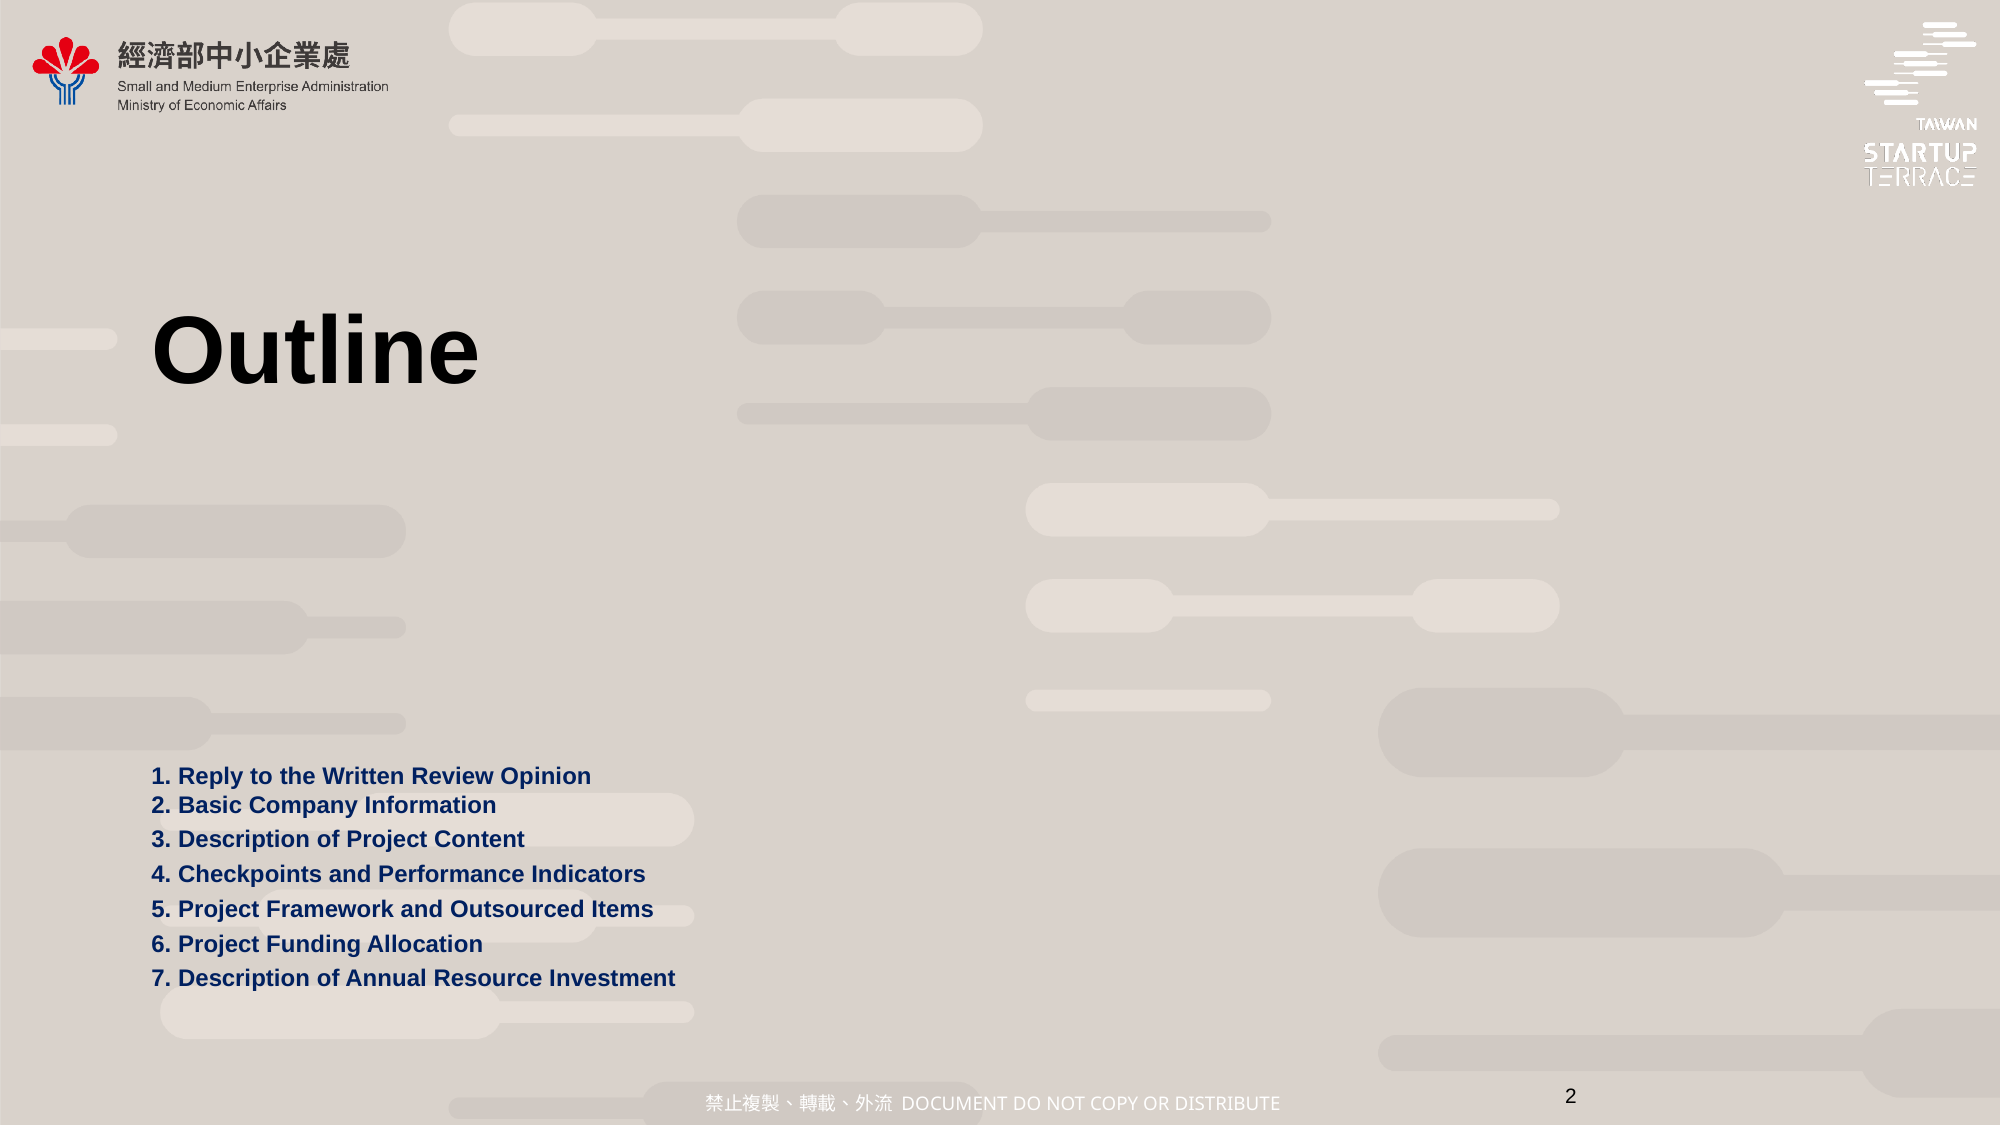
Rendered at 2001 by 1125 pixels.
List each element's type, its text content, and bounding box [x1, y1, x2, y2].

title Outline [144, 207, 1870, 390]
list 1. Reply to the Written Review Opinion 2. Basic Company Information 3. Description of Project Content 4. Checkpoints and Performance Indicators 5. Project Framework and Outsourced Items 6. Project Funding Allocation 7. Description of Annual Resource Investment [144, 390, 1870, 959]
text_box 2 [1550, 1064, 2000, 1125]
